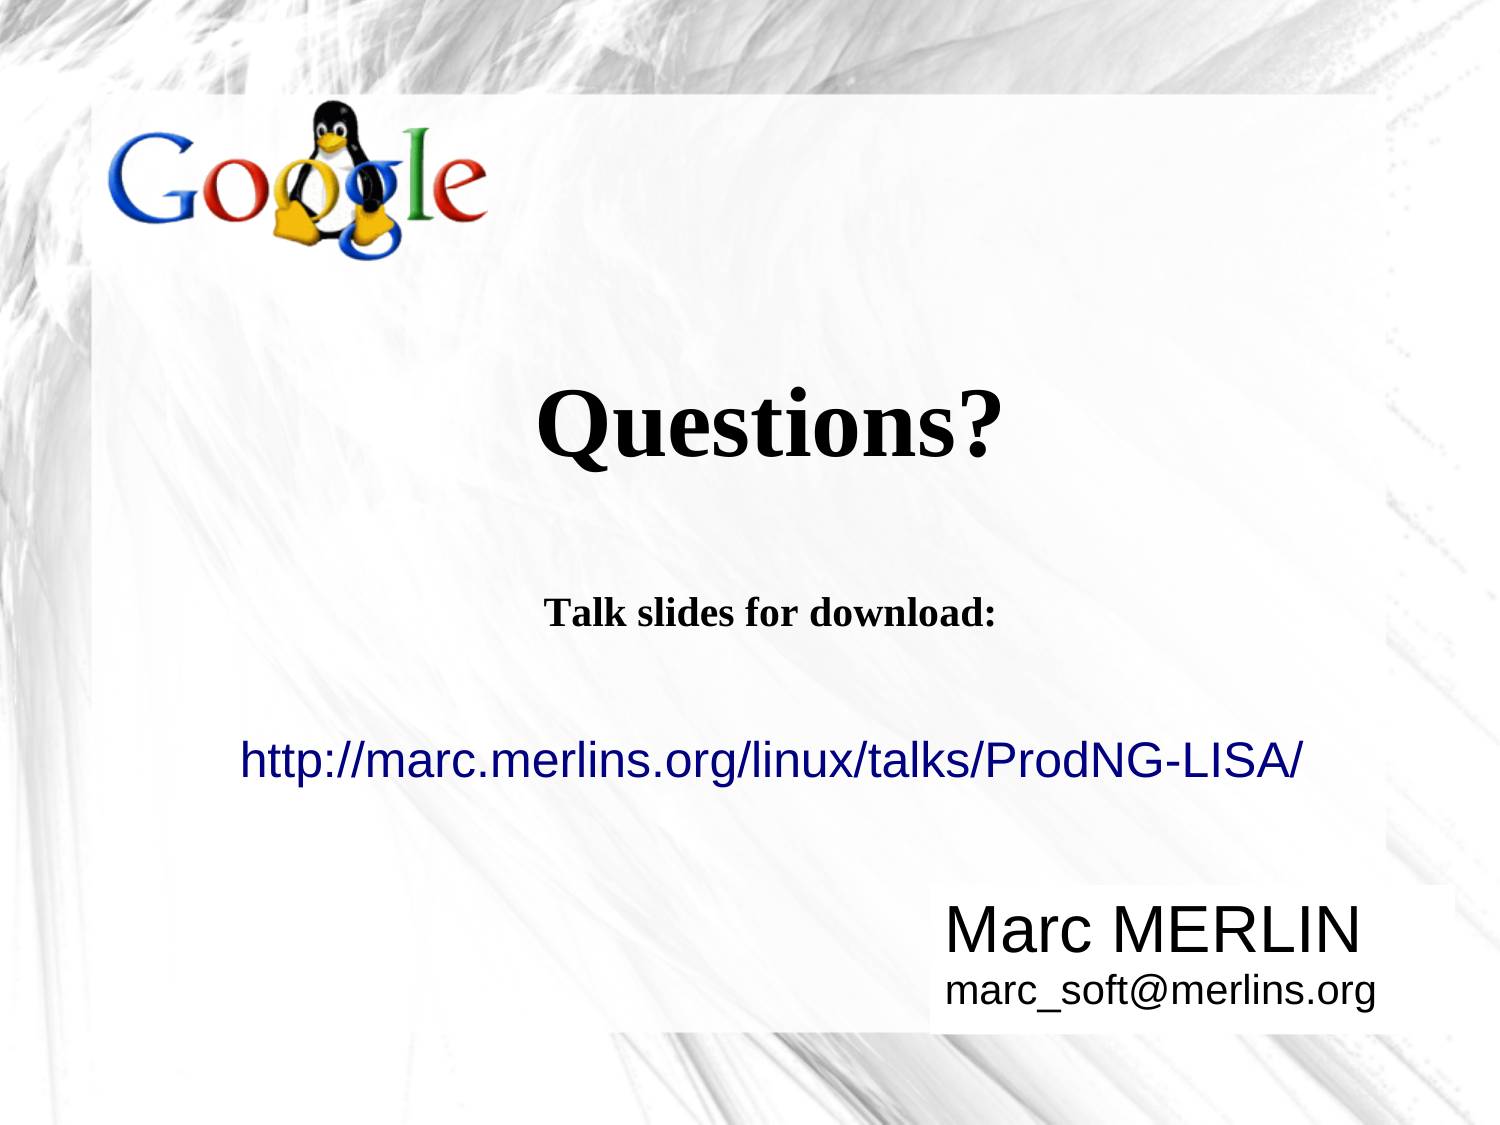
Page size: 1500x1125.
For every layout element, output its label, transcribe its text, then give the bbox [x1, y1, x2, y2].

title Questions? Talk slides for download: [315, 357, 1227, 646]
text_box http://marc.merlins.org/linux/talks/ProdNG-LISA/ [225, 724, 1381, 796]
picture [0, 0, 1500, 1125]
text_box Marc MERLIN marc_soft@merlins.org [930, 885, 1456, 1035]
